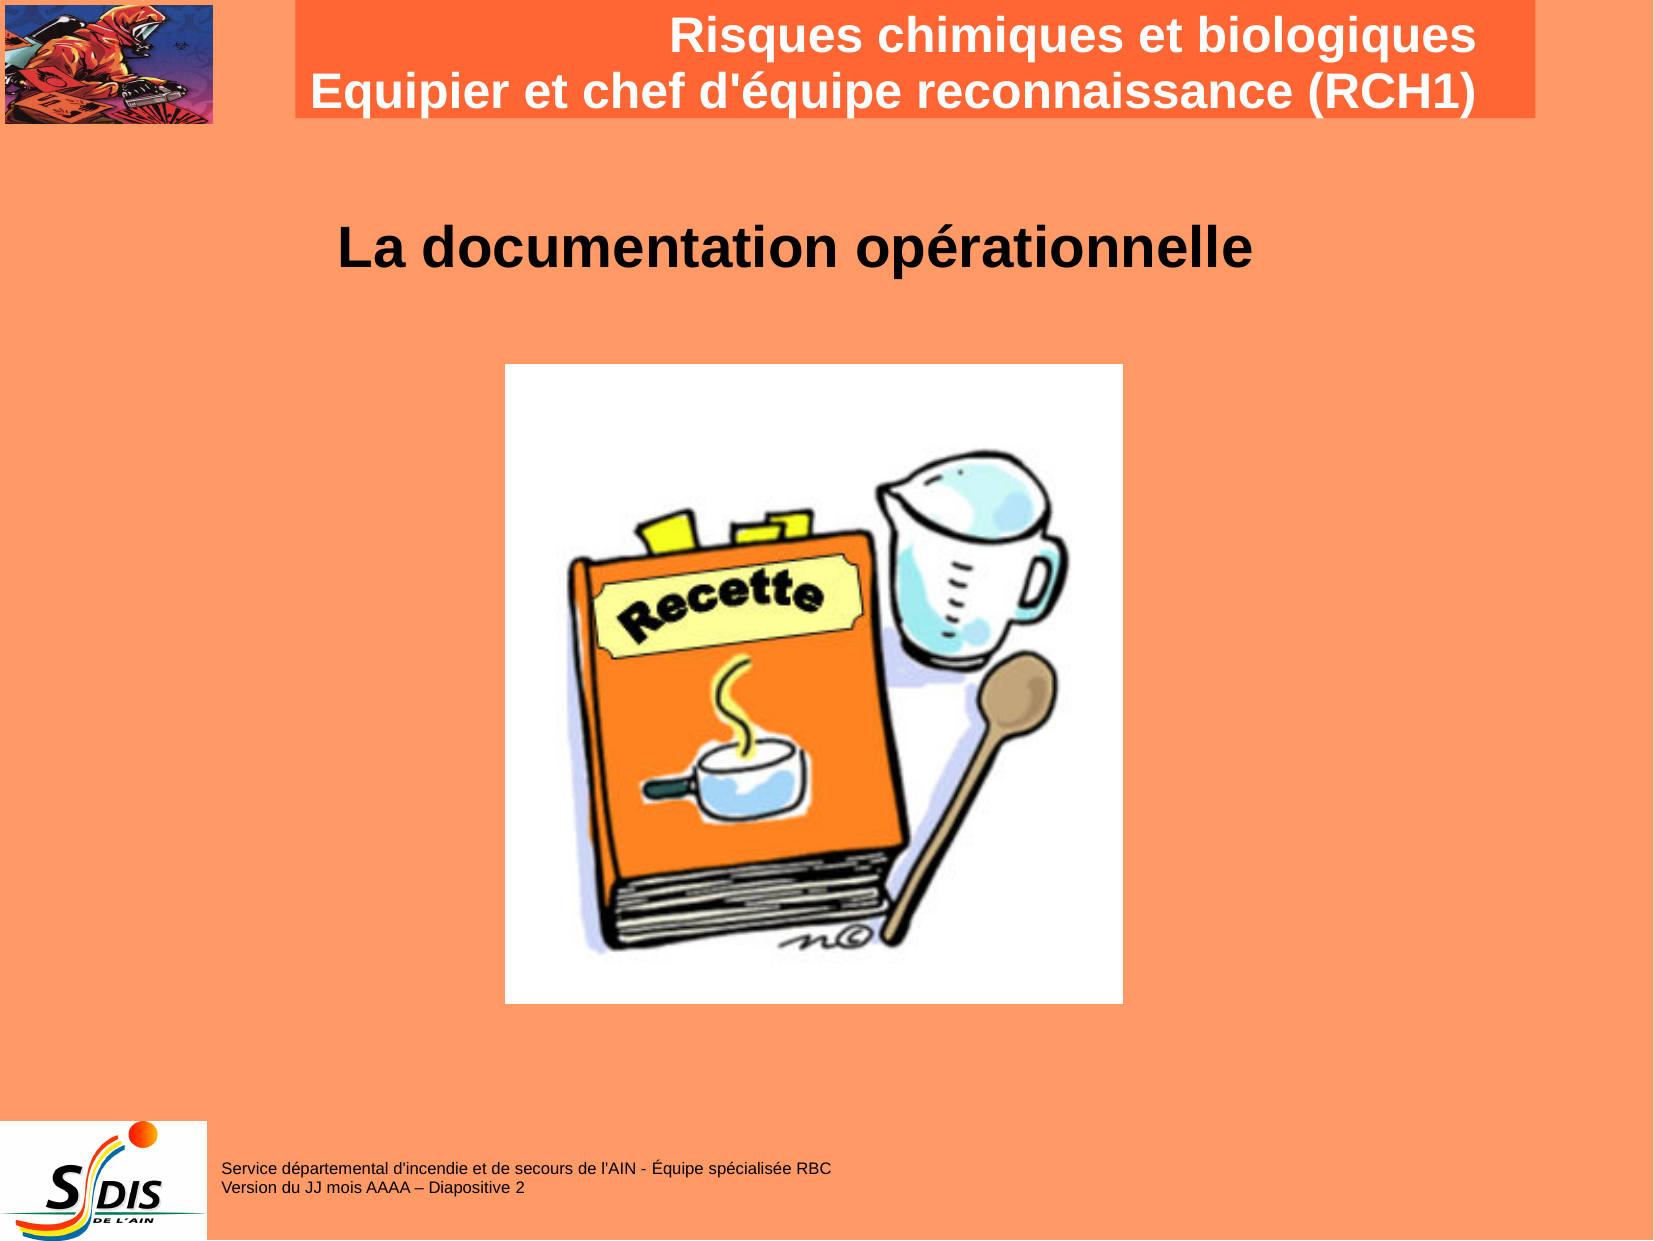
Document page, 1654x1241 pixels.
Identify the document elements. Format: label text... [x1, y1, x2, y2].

text_box Risques chimiques et biologiques Equipier et chef d'équipe reconnaissance (RCH1) [295, 0, 1536, 119]
text_box La documentation opérationnelle [322, 206, 1270, 287]
picture [5, 5, 213, 124]
picture [505, 364, 1123, 1004]
picture [0, 1121, 207, 1241]
